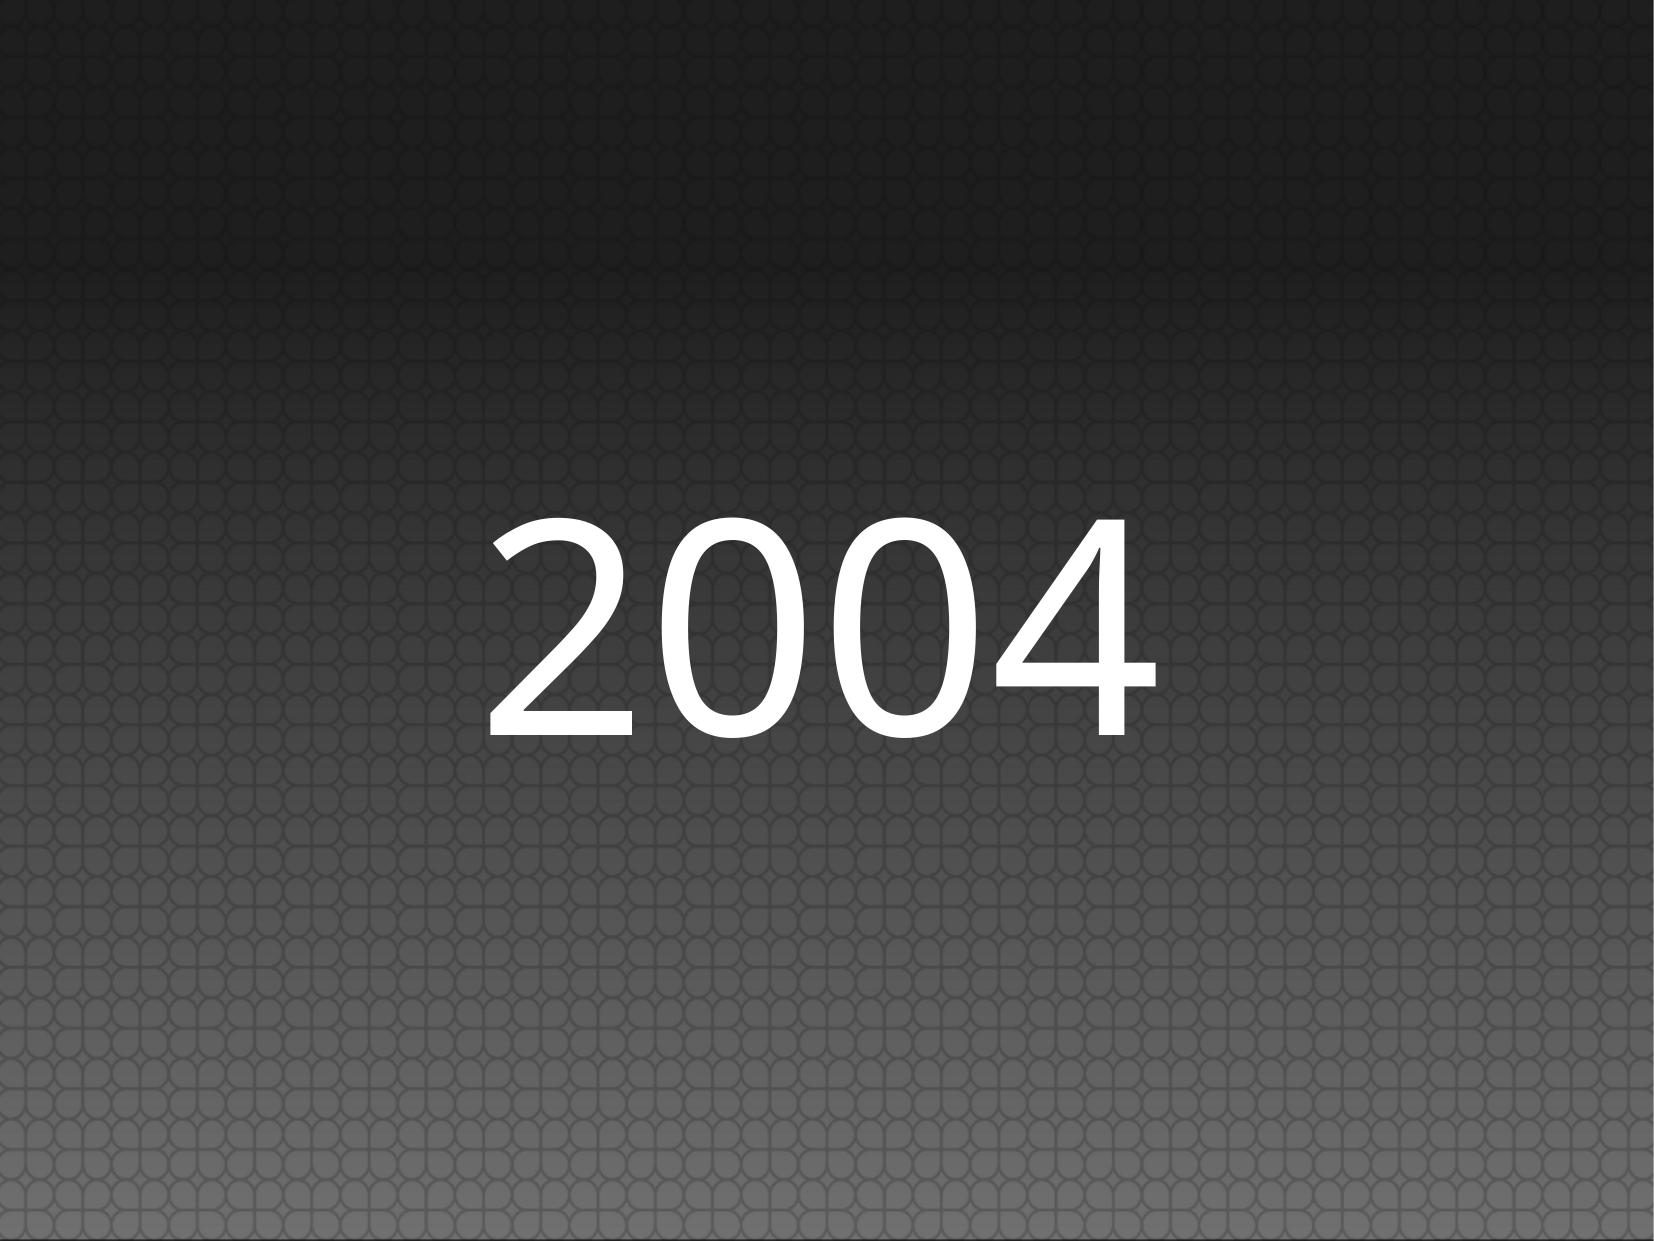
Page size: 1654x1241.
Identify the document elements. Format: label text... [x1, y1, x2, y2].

title 2004 [75, 451, 1564, 787]
picture [0, 0, 1654, 1241]
